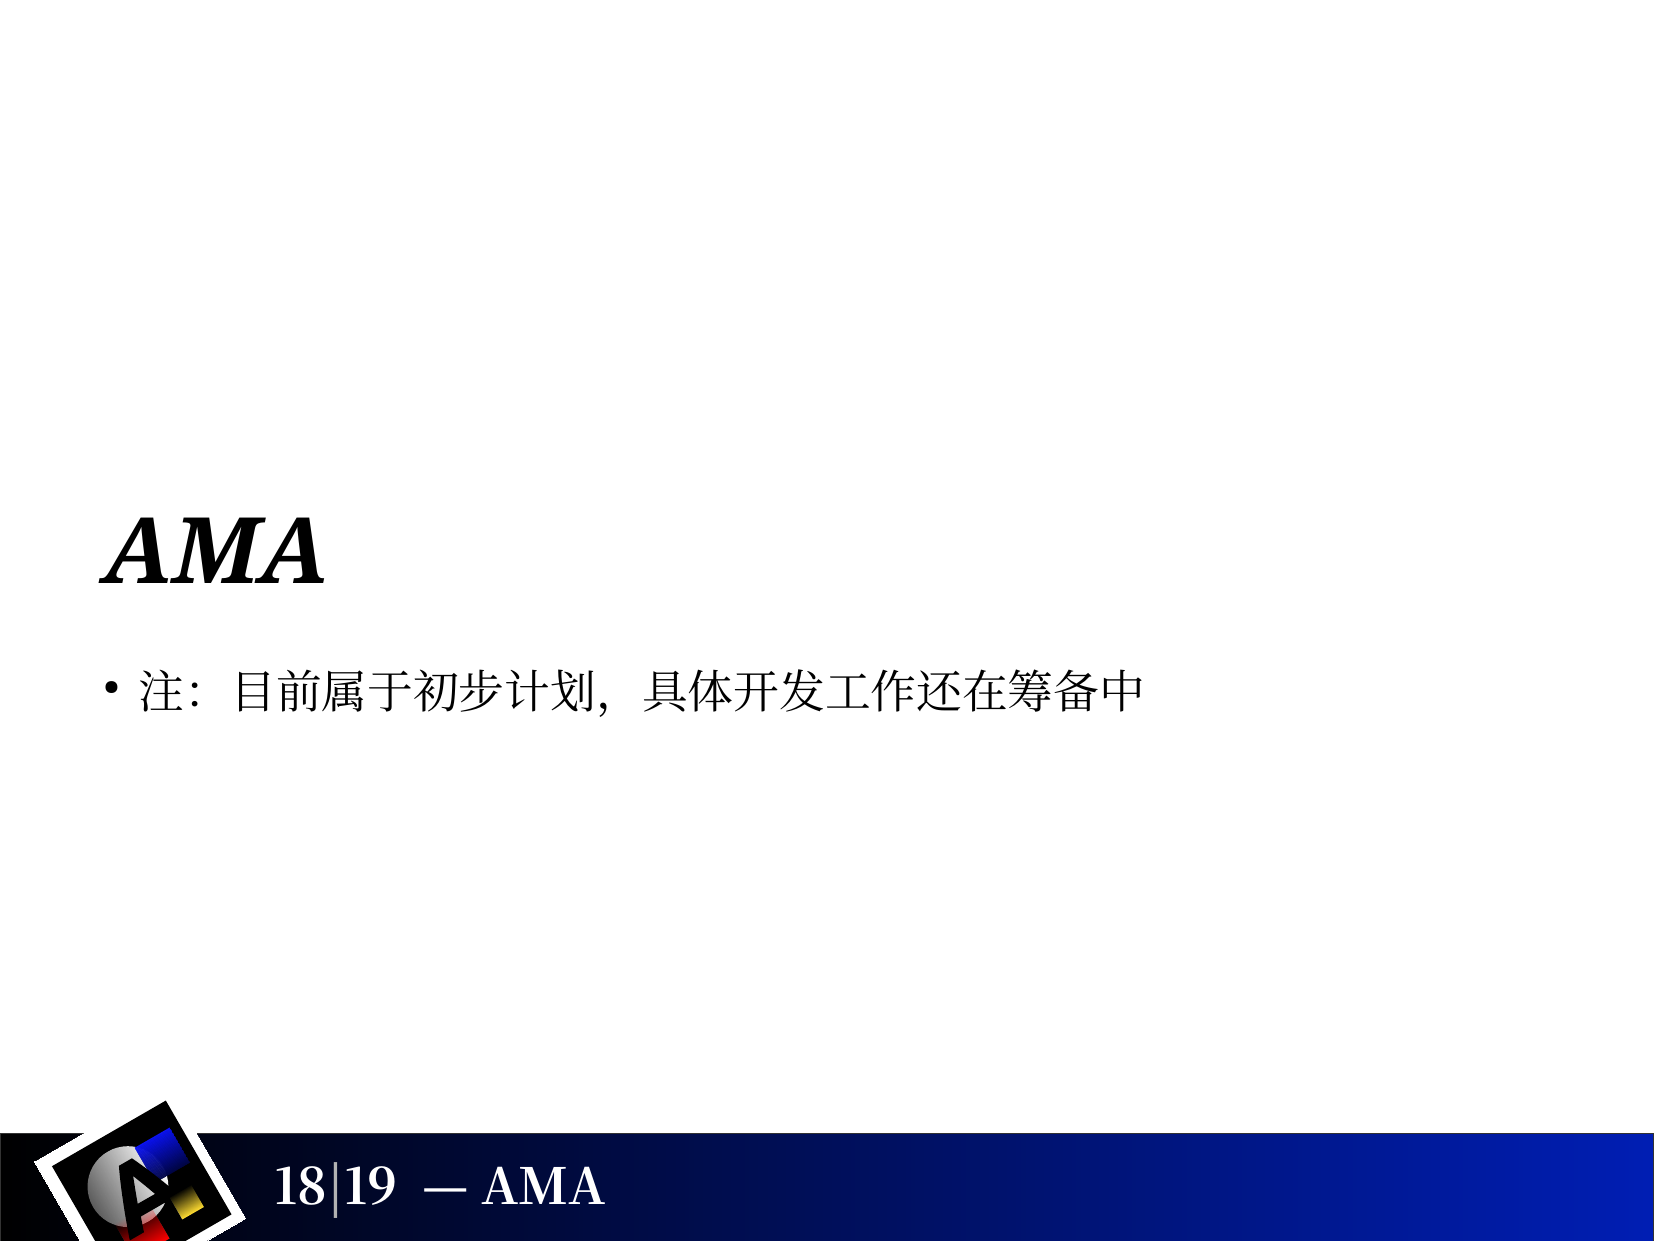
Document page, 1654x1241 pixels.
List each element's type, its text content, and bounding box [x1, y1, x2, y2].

picture [51, 1100, 232, 1241]
text_box [0, 1084, 1654, 1241]
text_box AMA 注：目前属于初步计划，具体开发工作还在筹备中 [88, 478, 1161, 732]
text_box <编号>|19 — <slide-name> [259, 1139, 1571, 1241]
